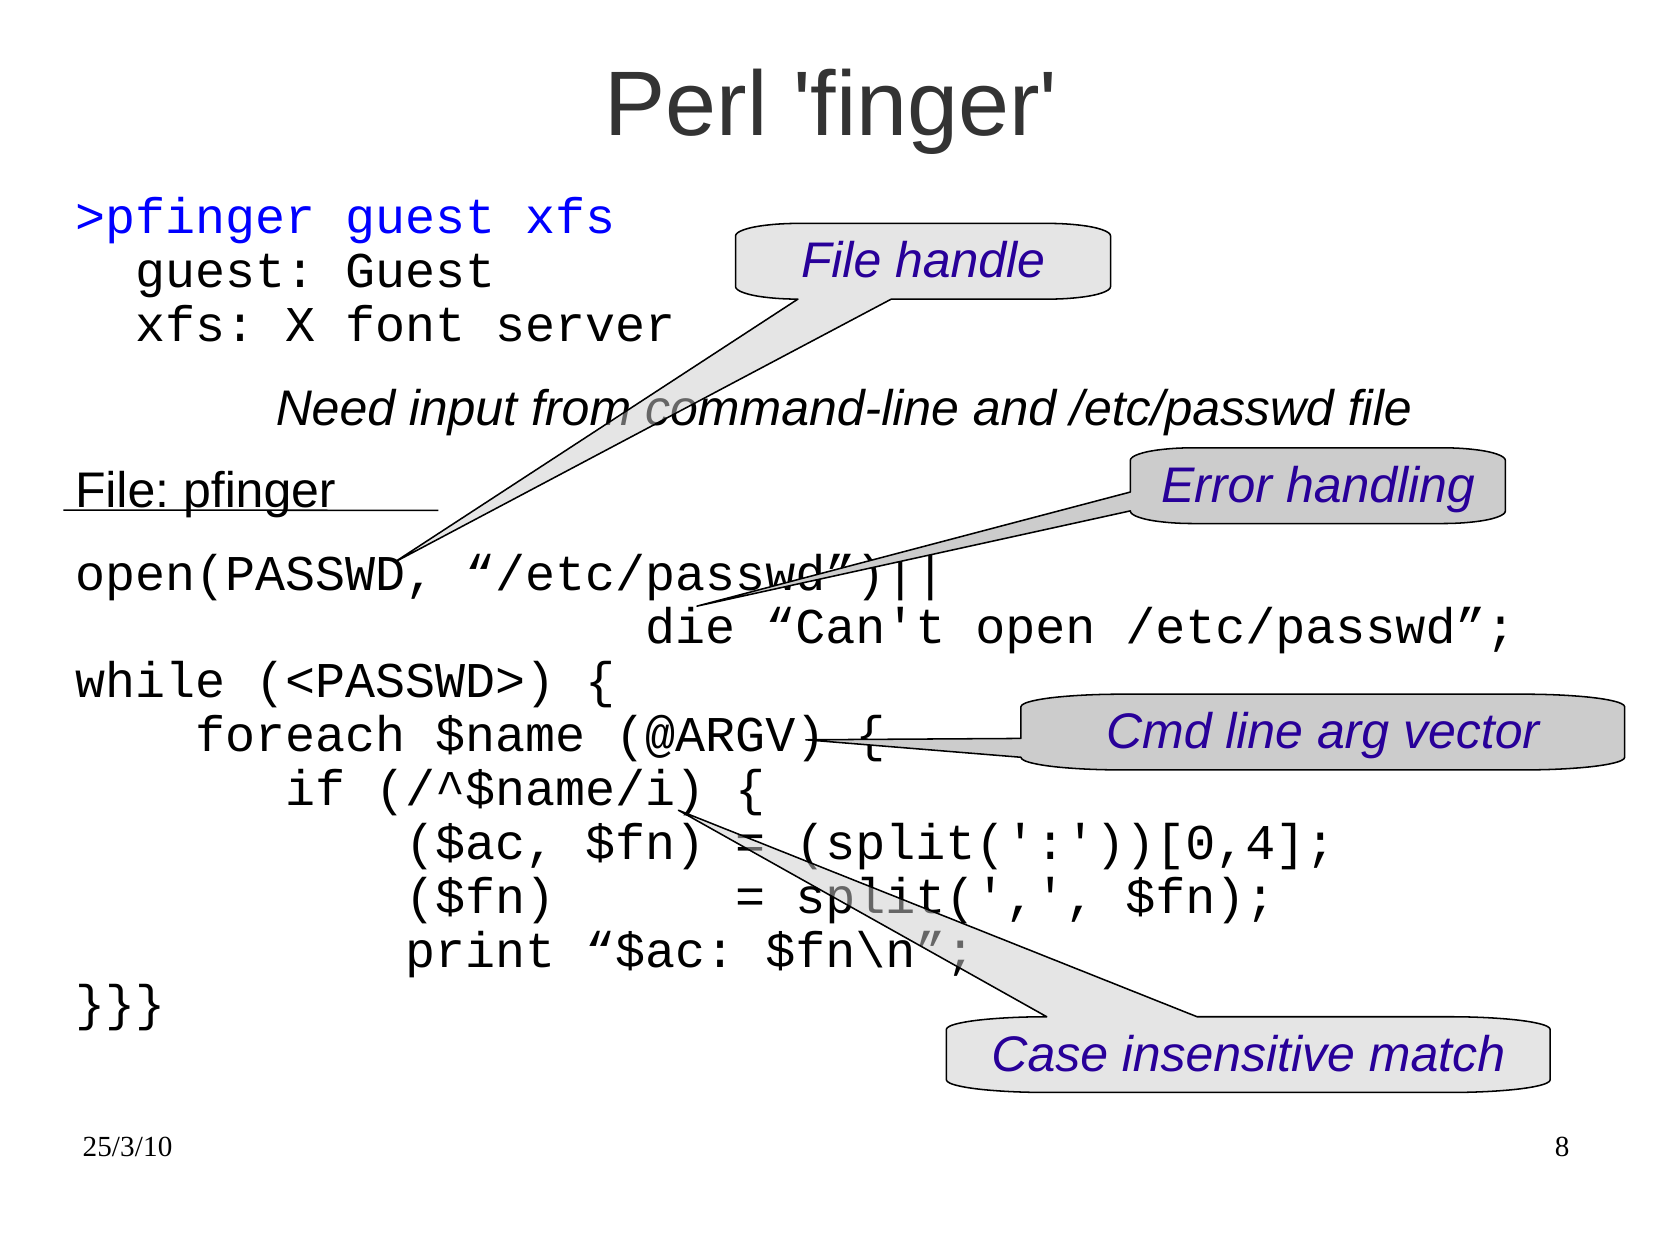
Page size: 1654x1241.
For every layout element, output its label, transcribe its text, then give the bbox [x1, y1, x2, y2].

text_box File handle [394, 223, 1111, 563]
text_box Case insensitive match [678, 810, 1551, 1093]
list >pfinger guest xfs guest: Guest xfs: X font server Need input from command-line and /etc/passwd file File: pfinger open(PASSWD, “/etc/passwd”)|| die “Can't open /etc/passwd”; while (<PASSWD>) { foreach $name (@ARGV) { if (/^$name/i) { ($ac, $fn) = (split(':'))[0,4]; ($fn) = split(',', $fn); print “$ac: $fn\n”; }}} [75, 191, 1614, 1228]
title Perl 'finger' [125, 0, 1538, 191]
text_box Cmd line arg vector [805, 694, 1625, 770]
text_box Error handling [696, 447, 1506, 607]
